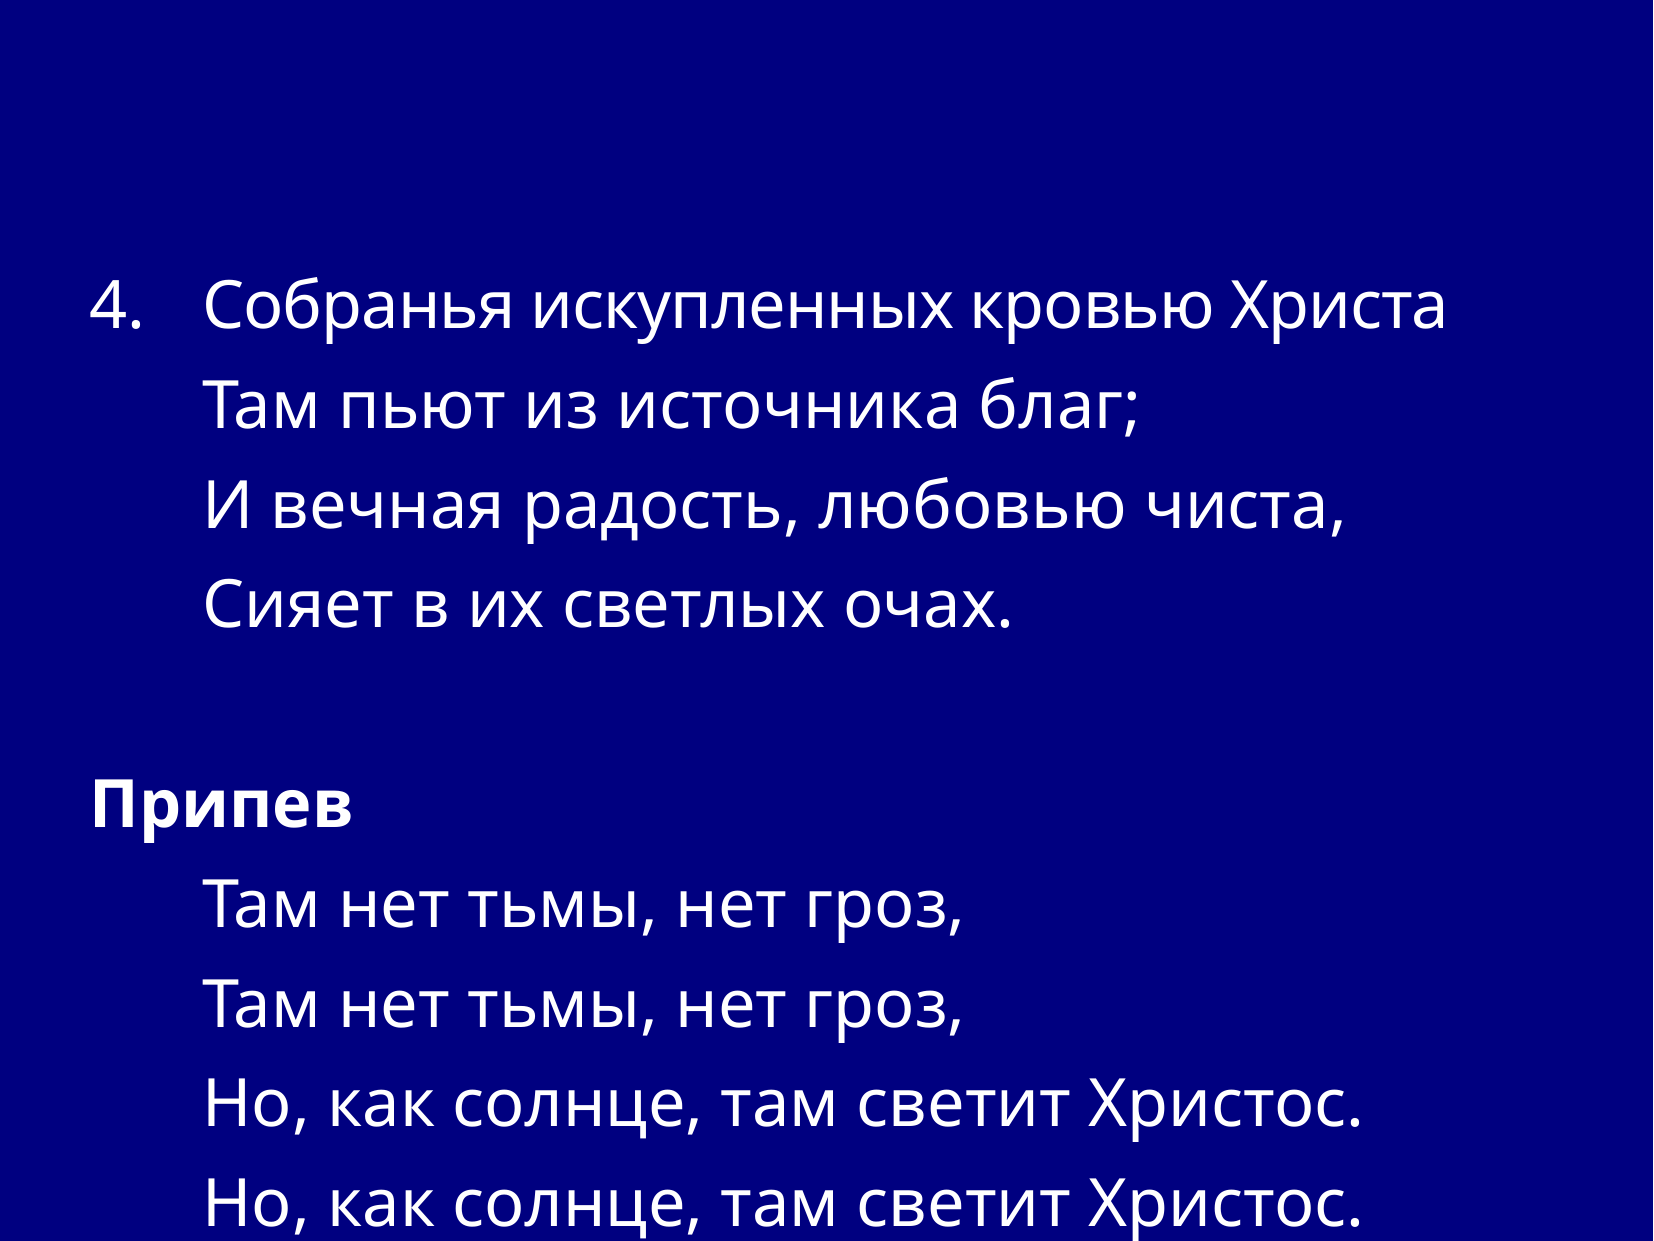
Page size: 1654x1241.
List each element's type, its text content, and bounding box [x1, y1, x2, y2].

text_box 4. Собранья искупленных кровью Христа Там пьют из источника благ; И вечная радость, любовью чиста, Сияет в их светлых очах. Припев Там нет тьмы, нет гроз, Там нет тьмы, нет гроз, Но, как солнце, там светит Христос. Но, как солнце, там светит Христос. [75, 150, 1576, 1163]
